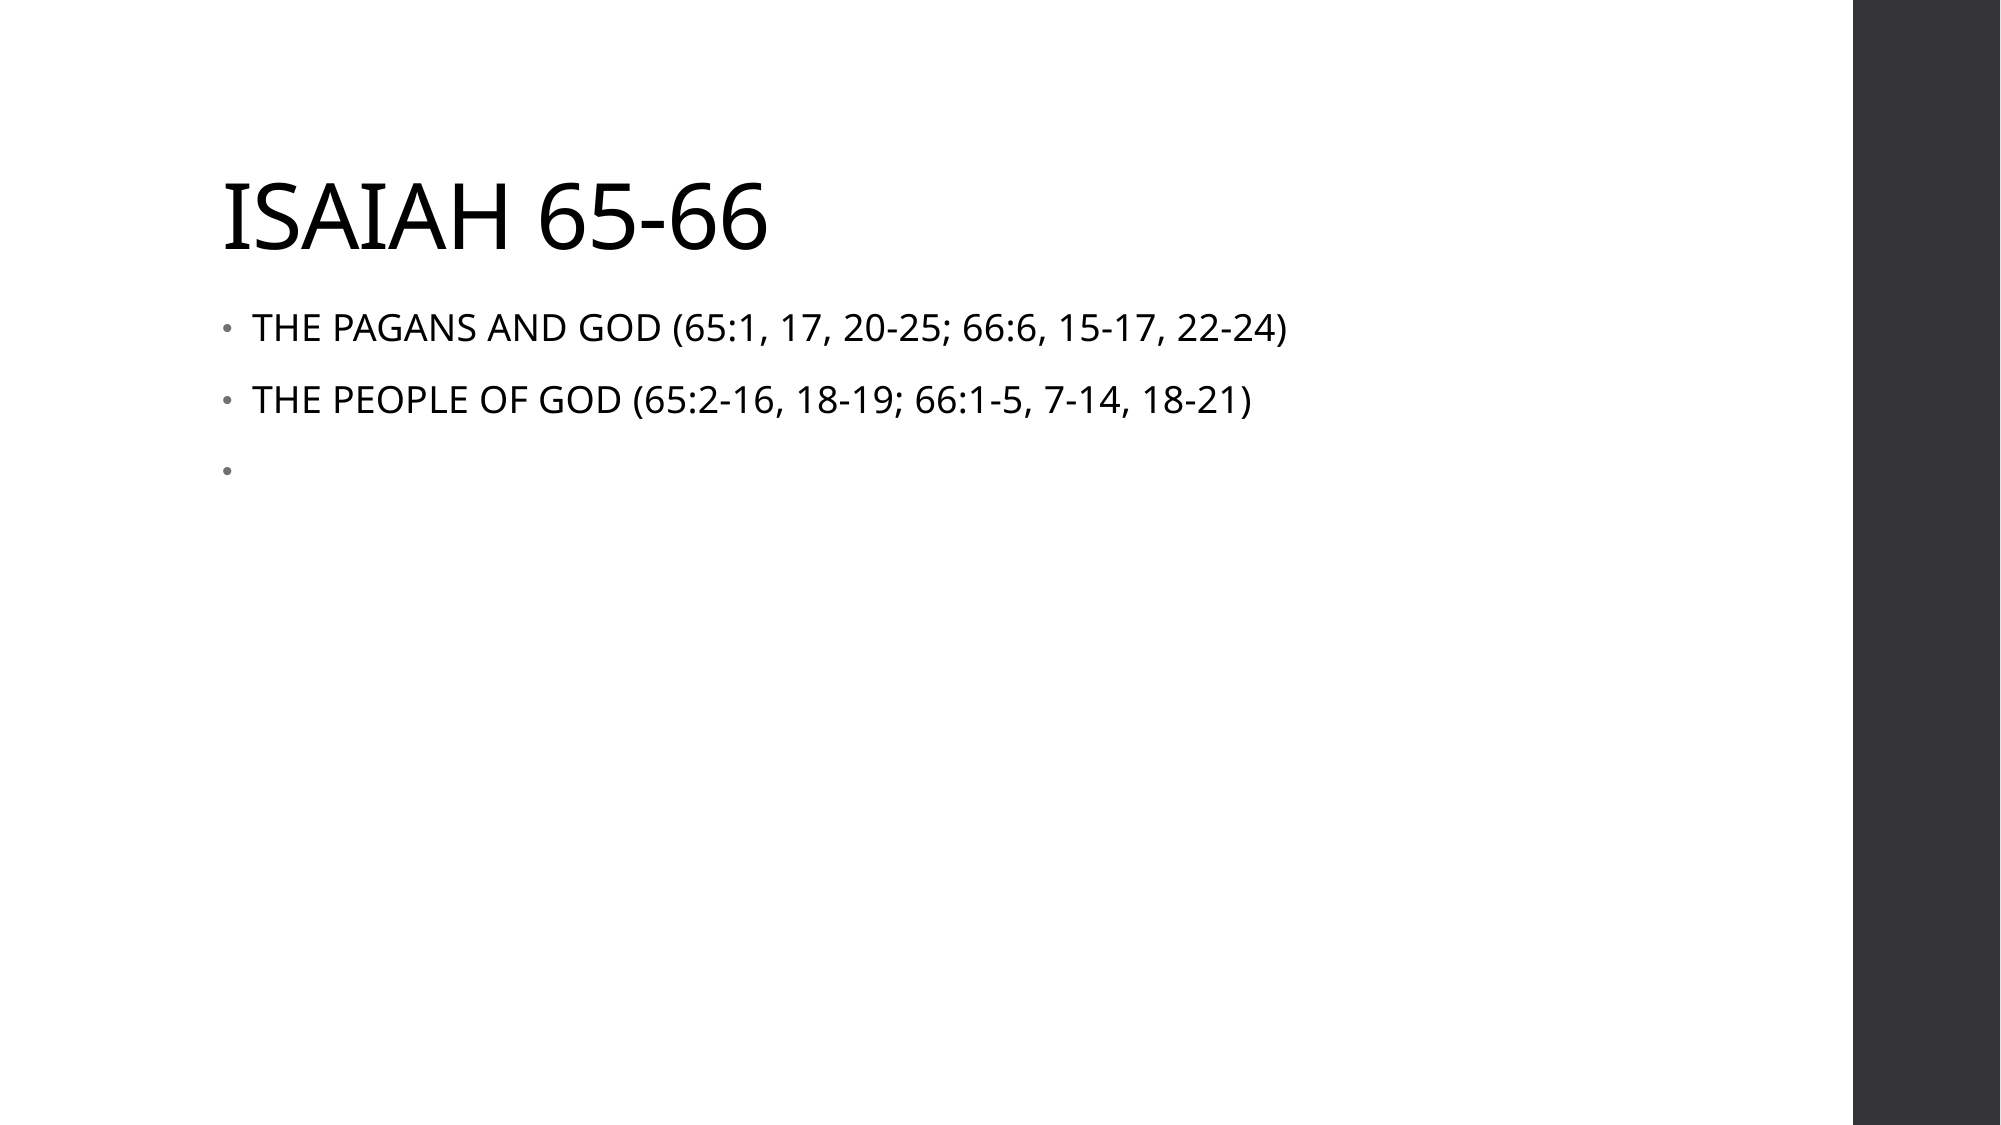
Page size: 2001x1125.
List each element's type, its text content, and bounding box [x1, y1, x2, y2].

list THE PAGANS AND GOD (65:1, 17, 20-25; 66:6, 15-17, 22-24) THE PEOPLE OF GOD (65:2-16, 18-19; 66:1-5, 7-14, 18-21) [206, 299, 1617, 1014]
title ISAIAH 65-66 [206, 60, 1797, 278]
